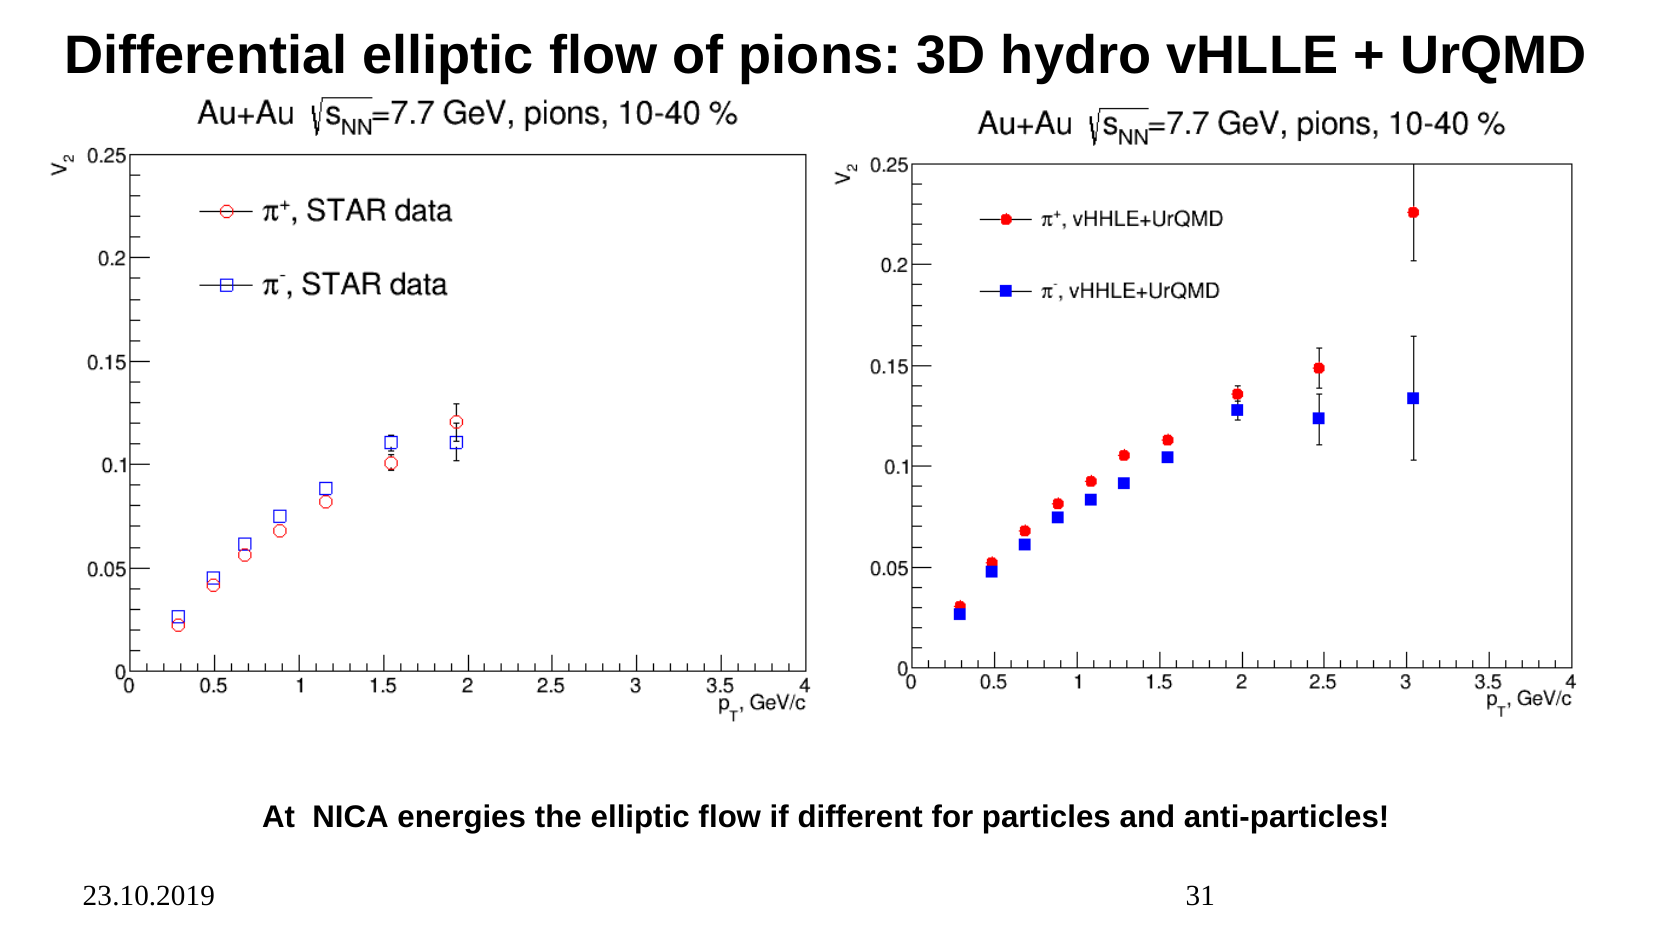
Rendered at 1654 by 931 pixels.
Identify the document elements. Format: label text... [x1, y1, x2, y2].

text_box At NICA energies the elliptic flow if different for particles and anti-particles! [54, 746, 1600, 896]
text_box [1185, 896, 1571, 912]
picture [46, 90, 1654, 736]
title Differential elliptic flow of pions: 3D hydro vHLLE + UrQMD [59, 4, 1595, 101]
text_box 23.10.2019 [82, 896, 468, 912]
